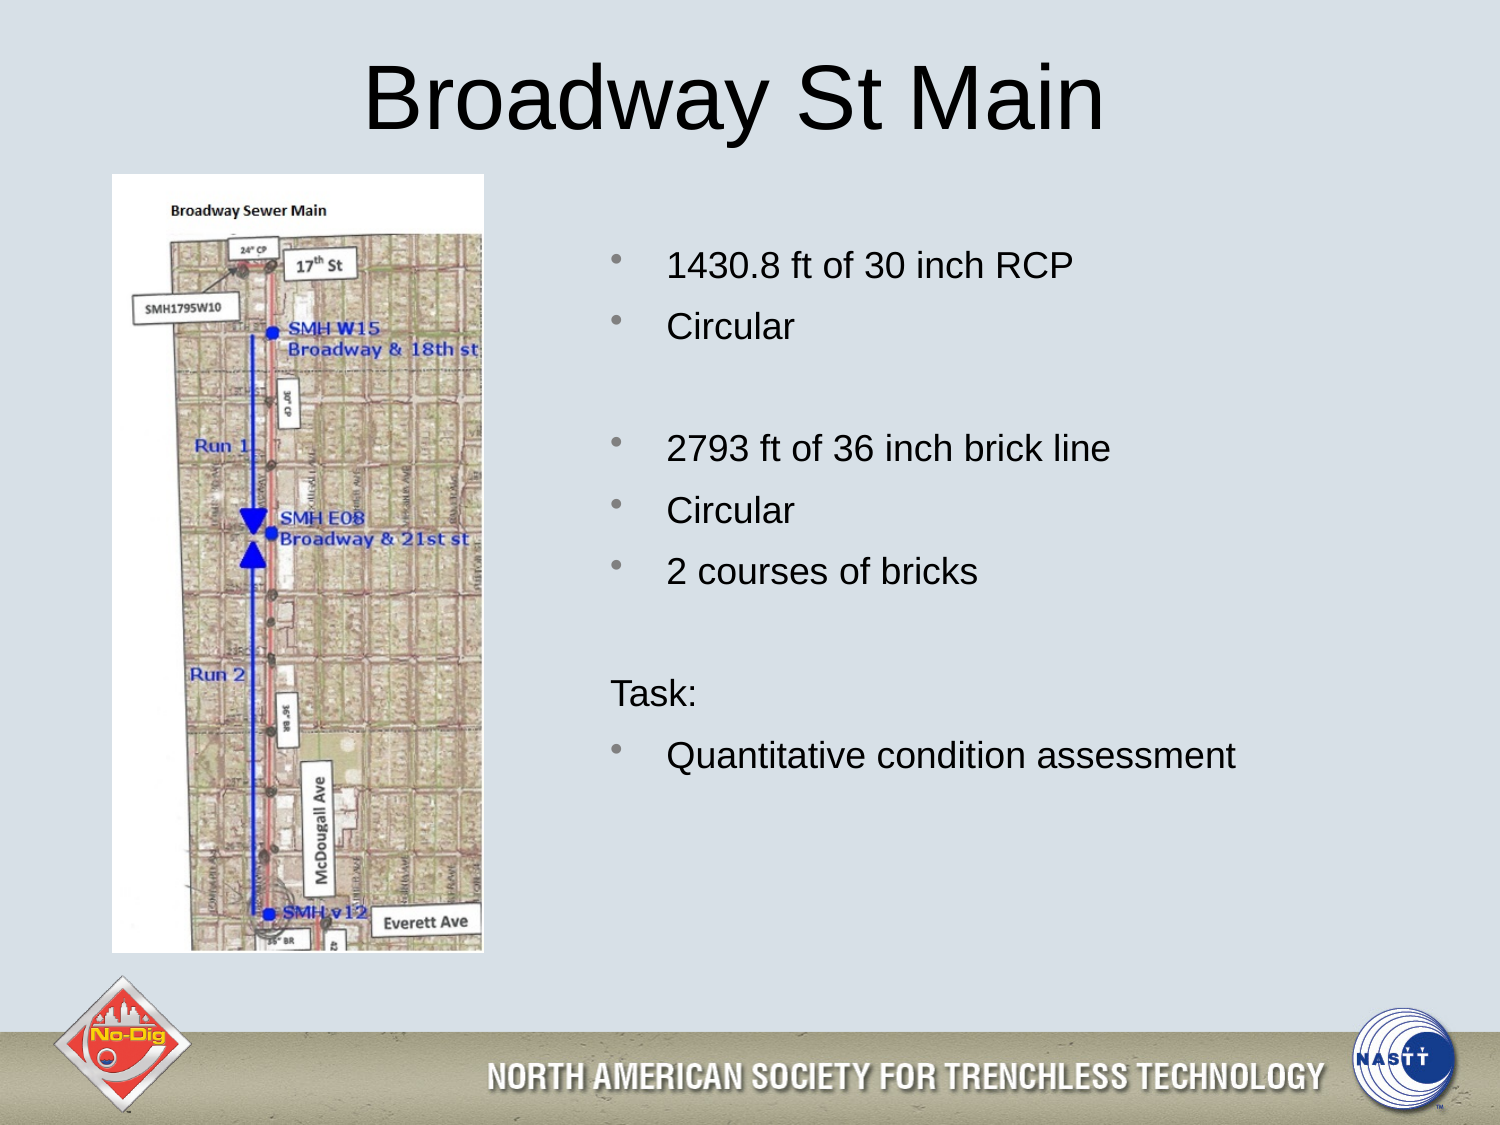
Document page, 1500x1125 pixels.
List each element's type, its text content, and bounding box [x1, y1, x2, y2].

picture [0, 0, 1500, 1125]
text_box 1430.8 ft of 30 inch RCP Circular 2793 ft of 36 inch brick line Circular 2 courses of bricks Task: Quantitative condition assessment [595, 222, 1405, 906]
text_box Broadway St Main [41, 30, 1430, 156]
